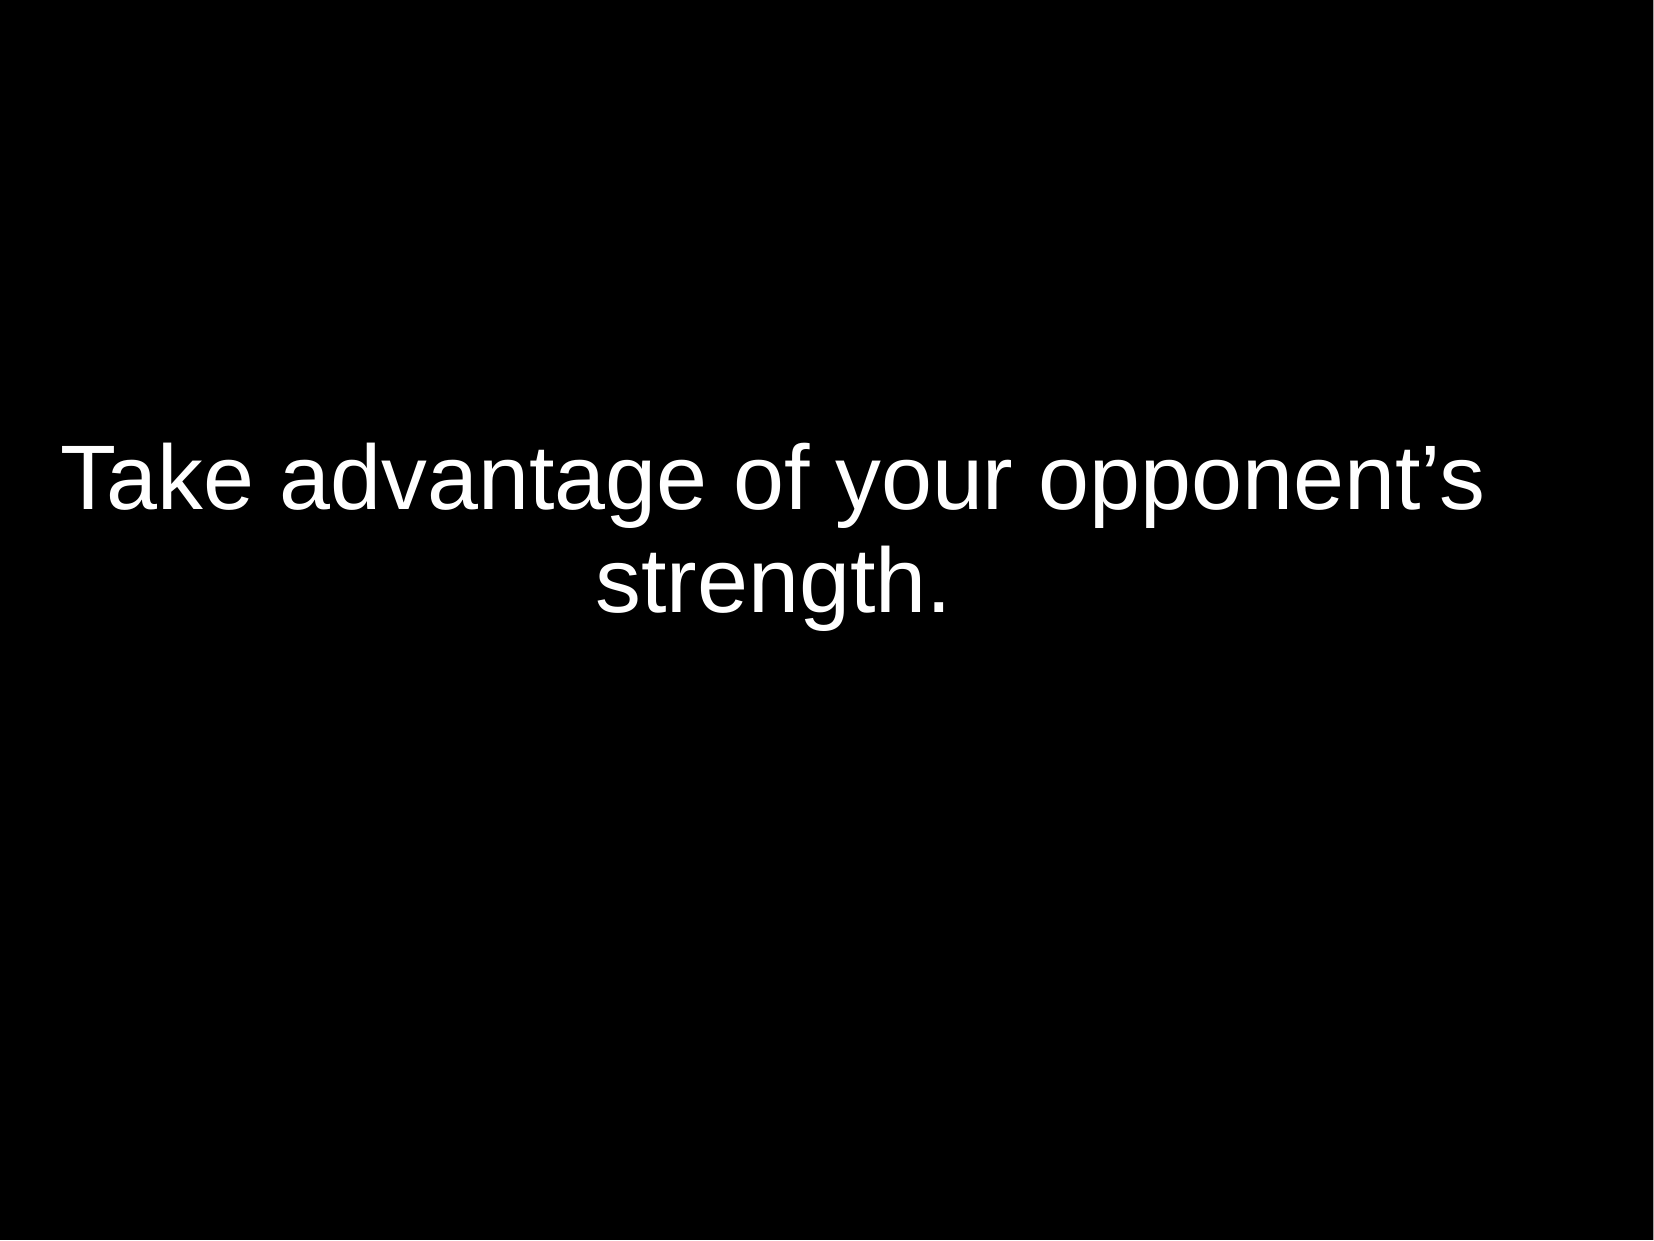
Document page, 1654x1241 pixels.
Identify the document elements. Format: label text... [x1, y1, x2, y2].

subtitle Take advantage of your opponent’s strength. [30, 49, 1519, 1010]
